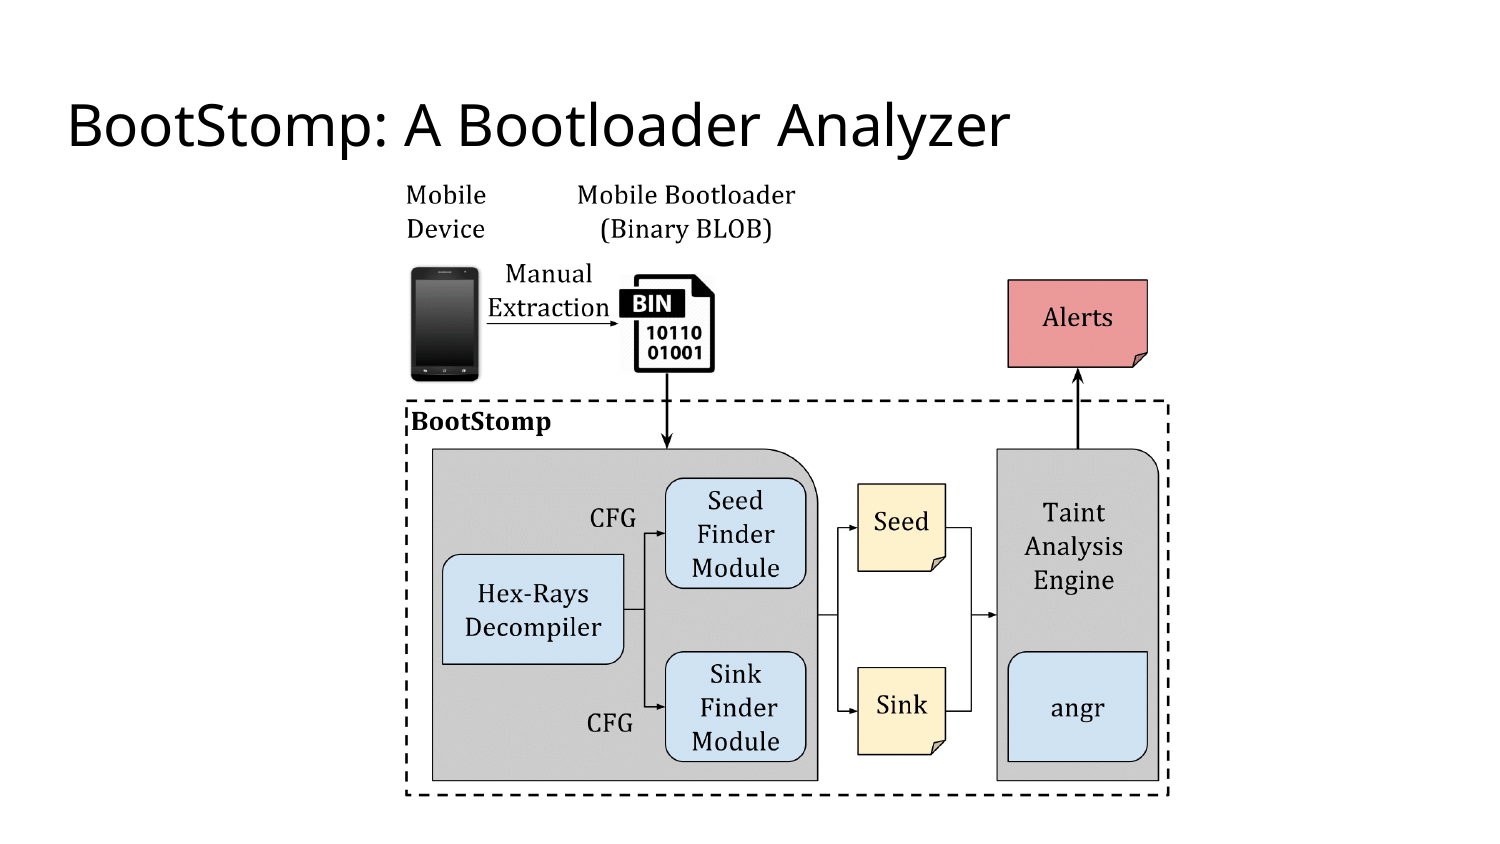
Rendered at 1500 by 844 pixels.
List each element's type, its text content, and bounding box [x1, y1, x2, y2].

title BootStomp: A Bootloader Analyzer [51, 72, 1449, 167]
picture [404, 184, 1171, 805]
